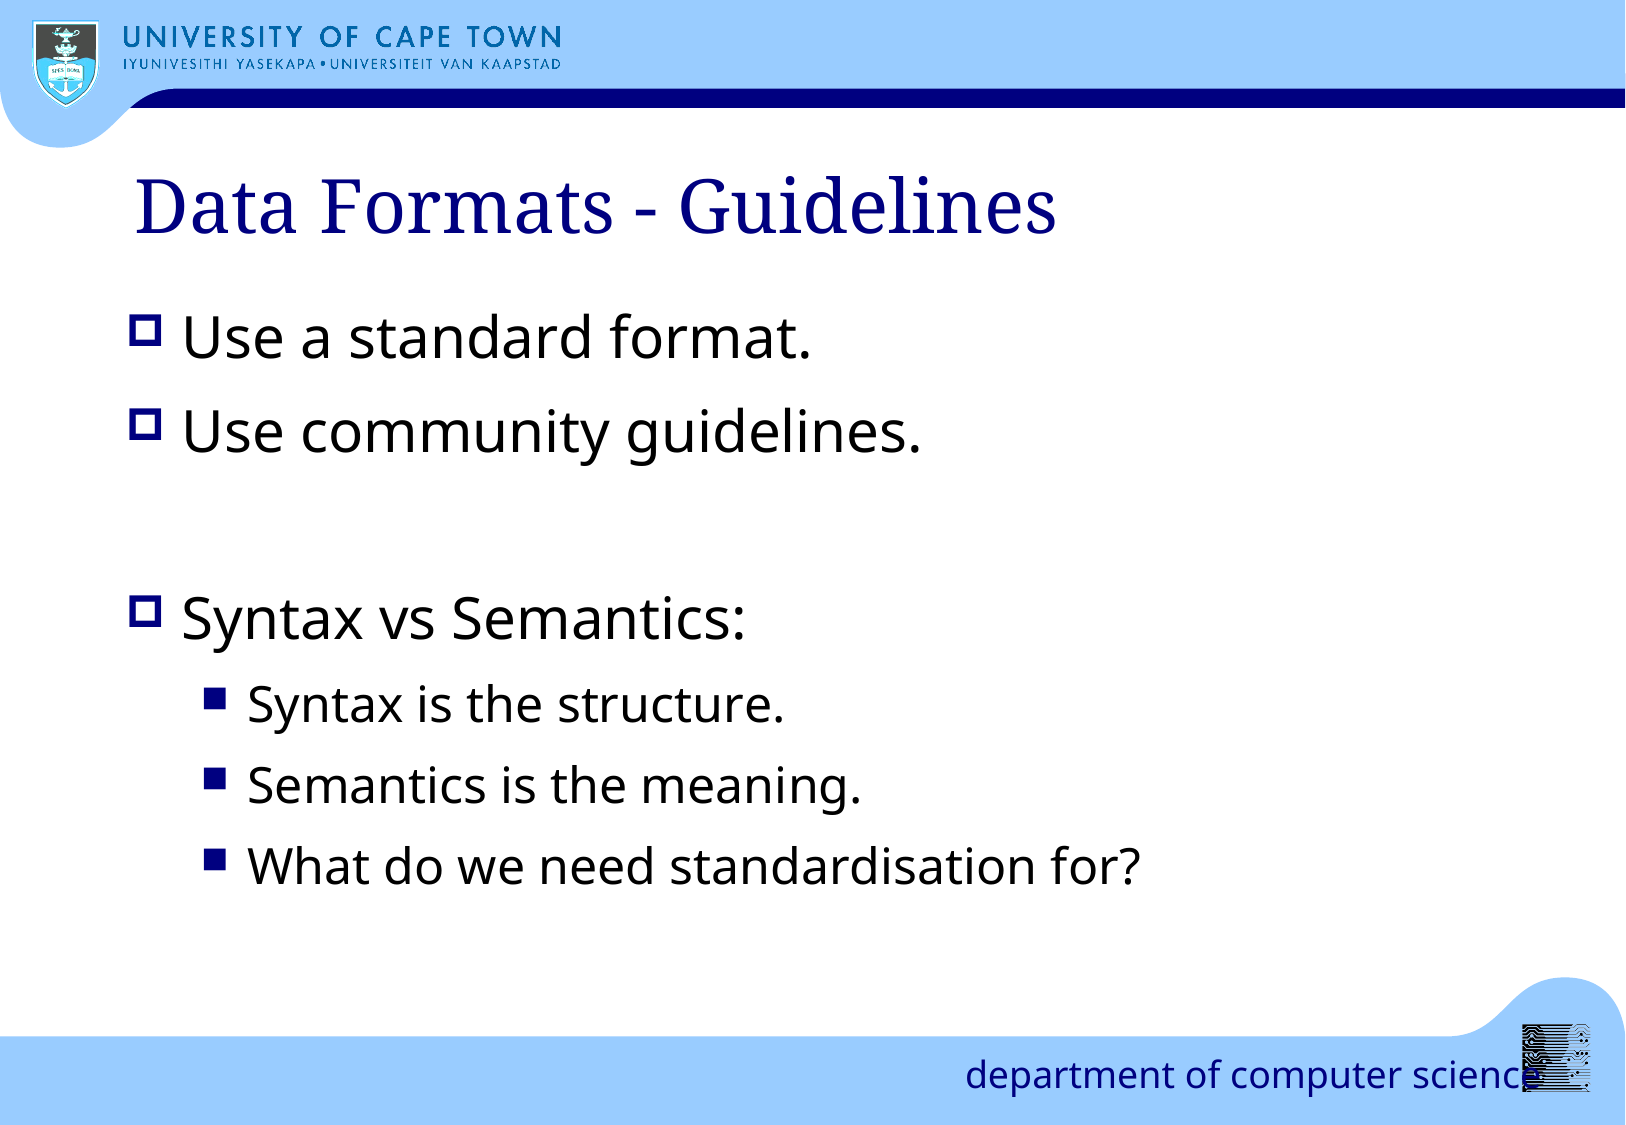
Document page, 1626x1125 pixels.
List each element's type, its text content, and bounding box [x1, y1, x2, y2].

picture [1522, 1024, 1591, 1092]
list Use a standard format. Use community guidelines. Syntax vs Semantics: Syntax is the structure. Semantics is the meaning. What do we need standardisation for? [125, 296, 1570, 949]
title Data Formats - Guidelines [134, 140, 1571, 268]
picture [1526, 1070, 1536, 1076]
picture [120, 23, 563, 71]
